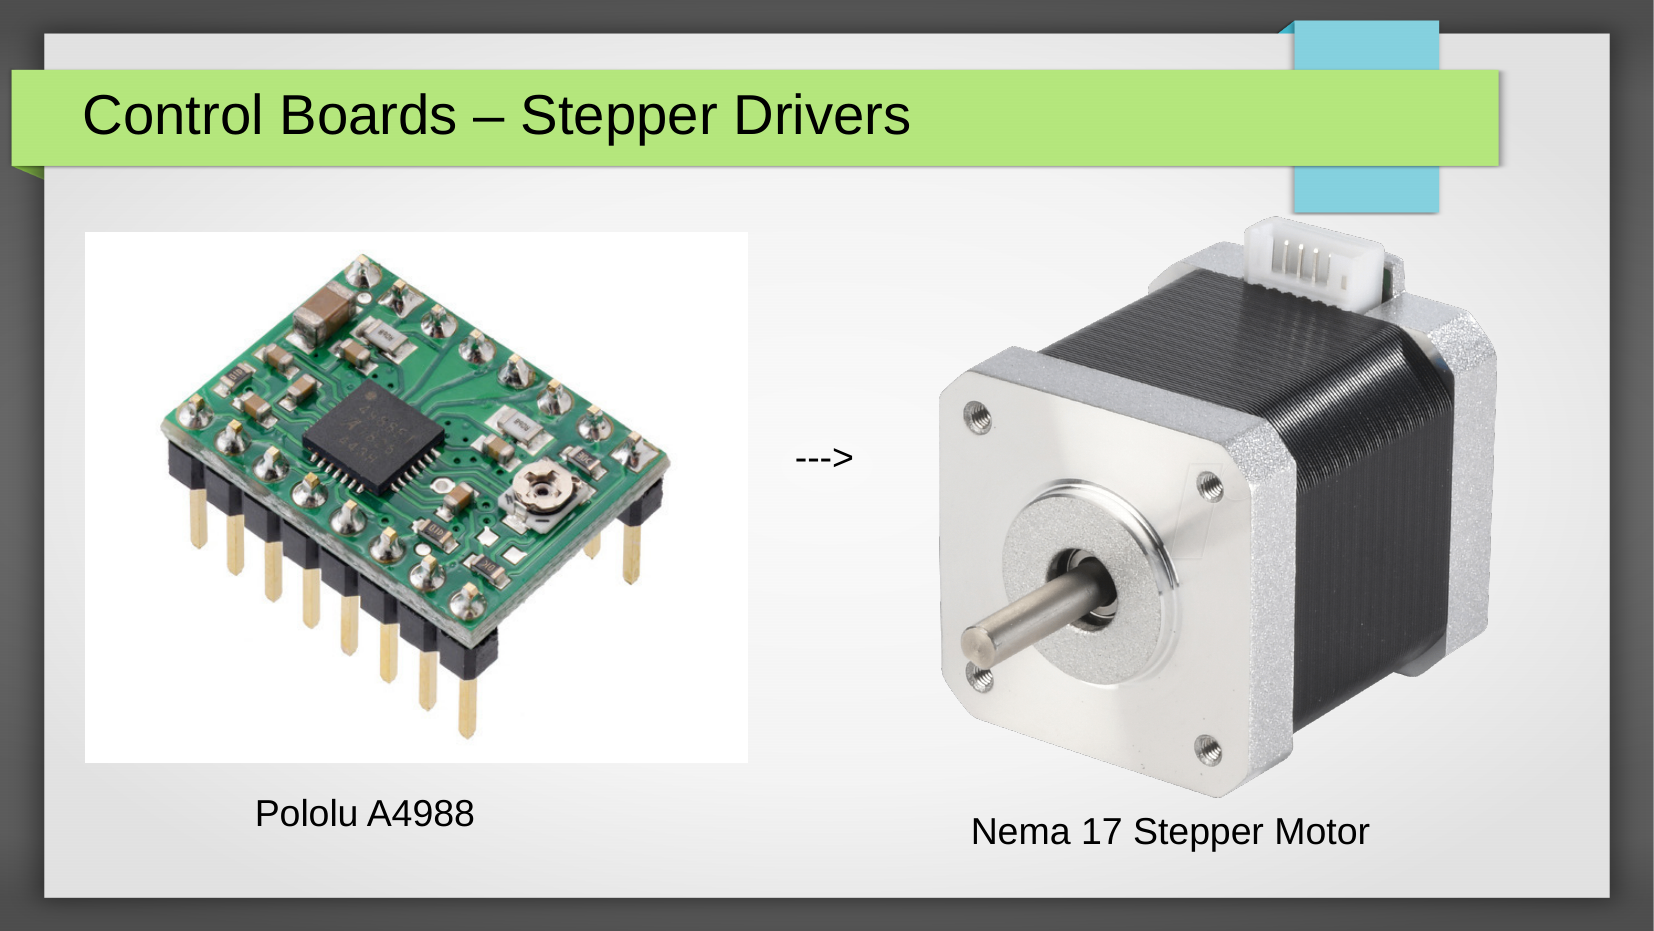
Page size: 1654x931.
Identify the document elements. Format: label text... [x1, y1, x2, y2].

picture [0, 0, 1654, 931]
text_box ---> [780, 429, 901, 487]
text_box Pololu A4988 [239, 784, 569, 842]
title Control Boards – Stepper Drivers [82, 70, 1264, 160]
text_box Nema 17 Stepper Motor [955, 803, 1476, 861]
